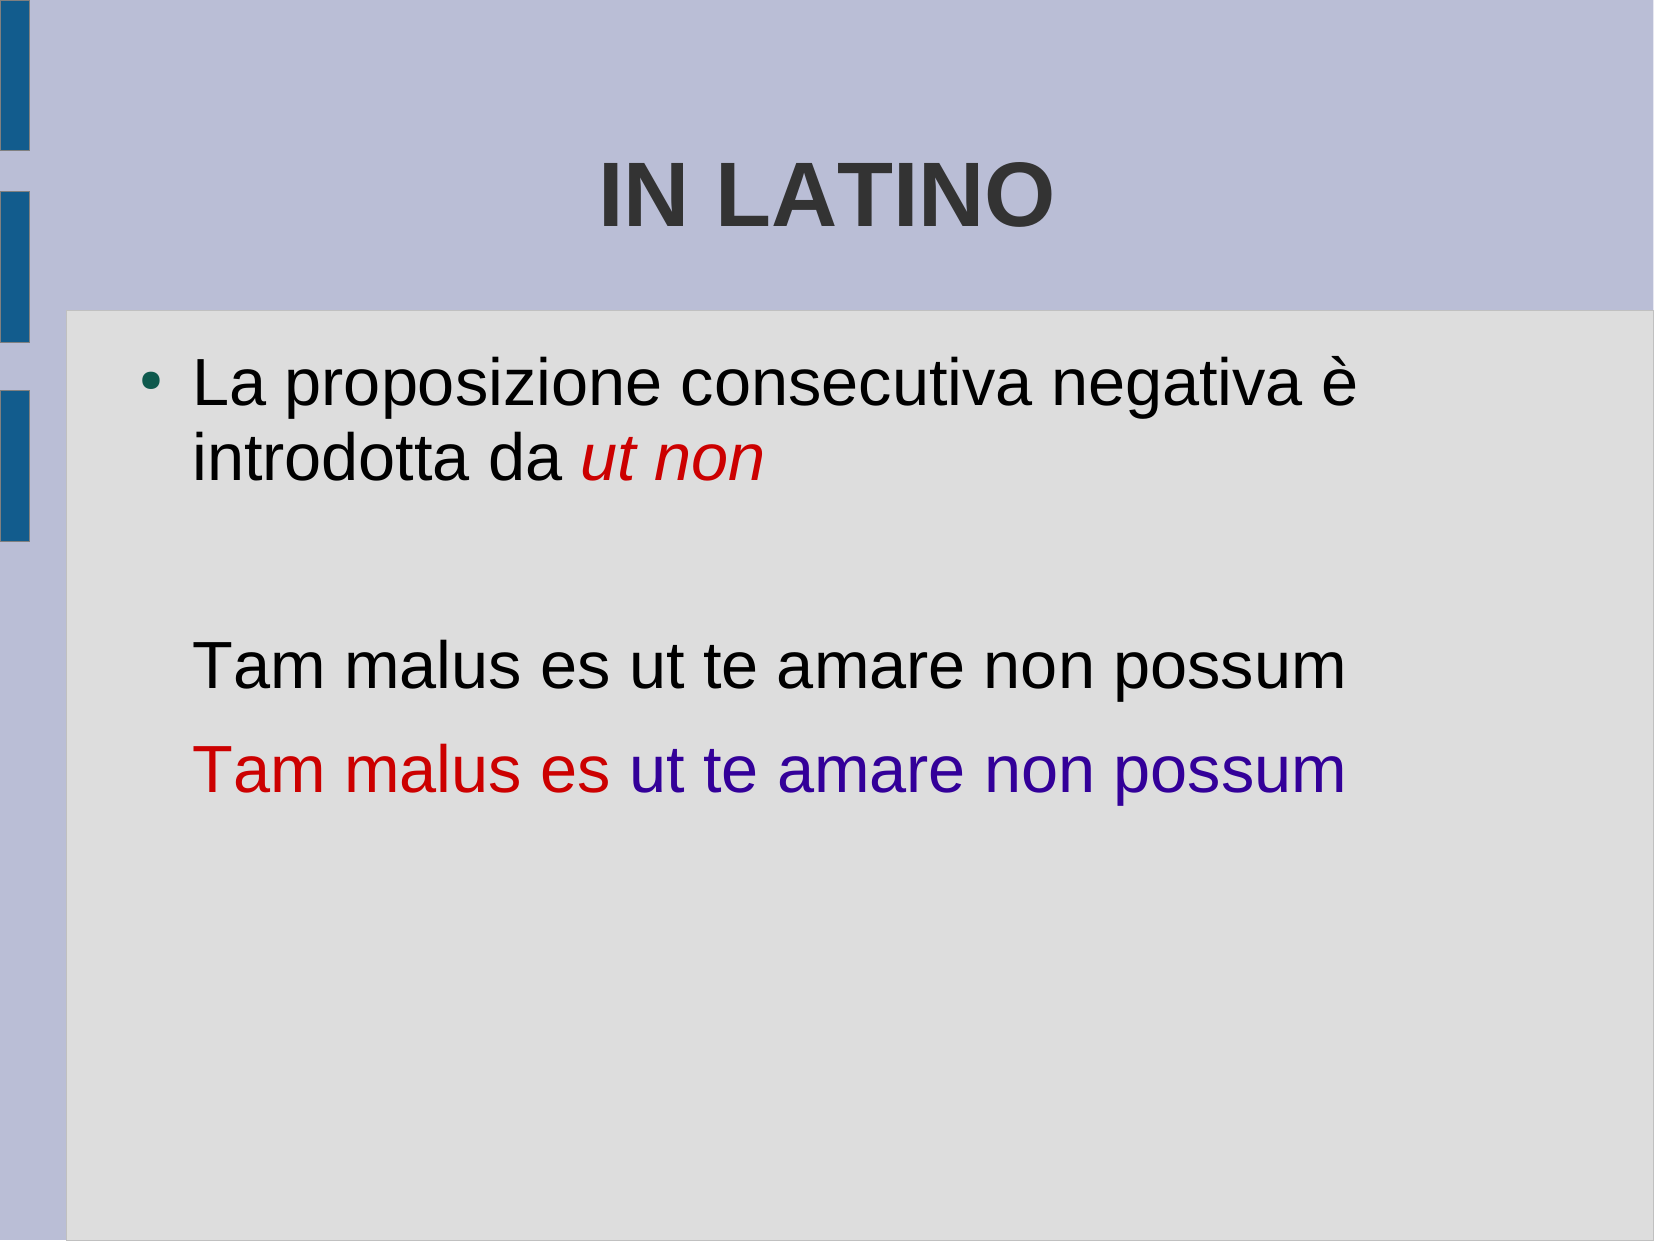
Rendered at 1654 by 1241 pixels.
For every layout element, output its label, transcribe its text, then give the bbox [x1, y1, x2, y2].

title IN LATINO [121, 91, 1534, 299]
list La proposizione consecutiva negativa è introdotta da ut non Tam malus es ut te amare non possum Tam malus es ut te amare non possum [121, 344, 1534, 1127]
